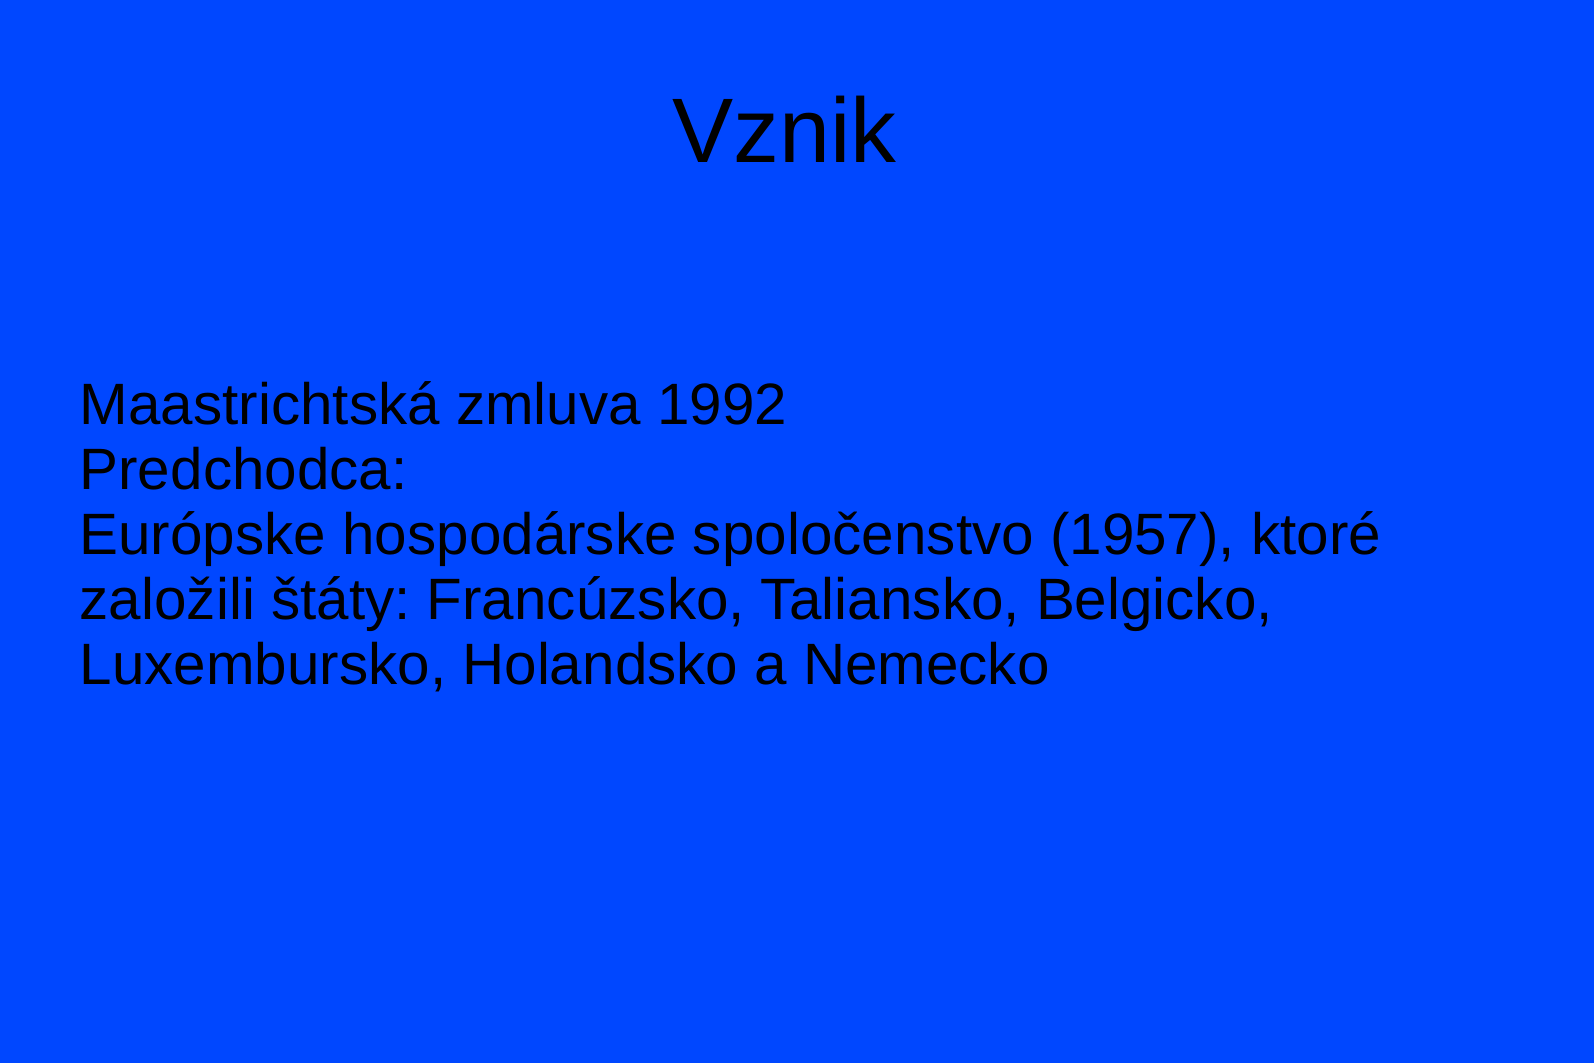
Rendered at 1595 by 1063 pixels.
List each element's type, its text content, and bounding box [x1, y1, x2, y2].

subtitle Maastrichtská zmluva 1992 Predchodca: Európske hospodárske spoločenstvo (1957), ktoré založili štáty: Francúzsko, Taliansko, Belgicko, Luxembursko, Holandsko a Nemecko [79, 256, 1515, 943]
title Vznik [79, 49, 1515, 213]
